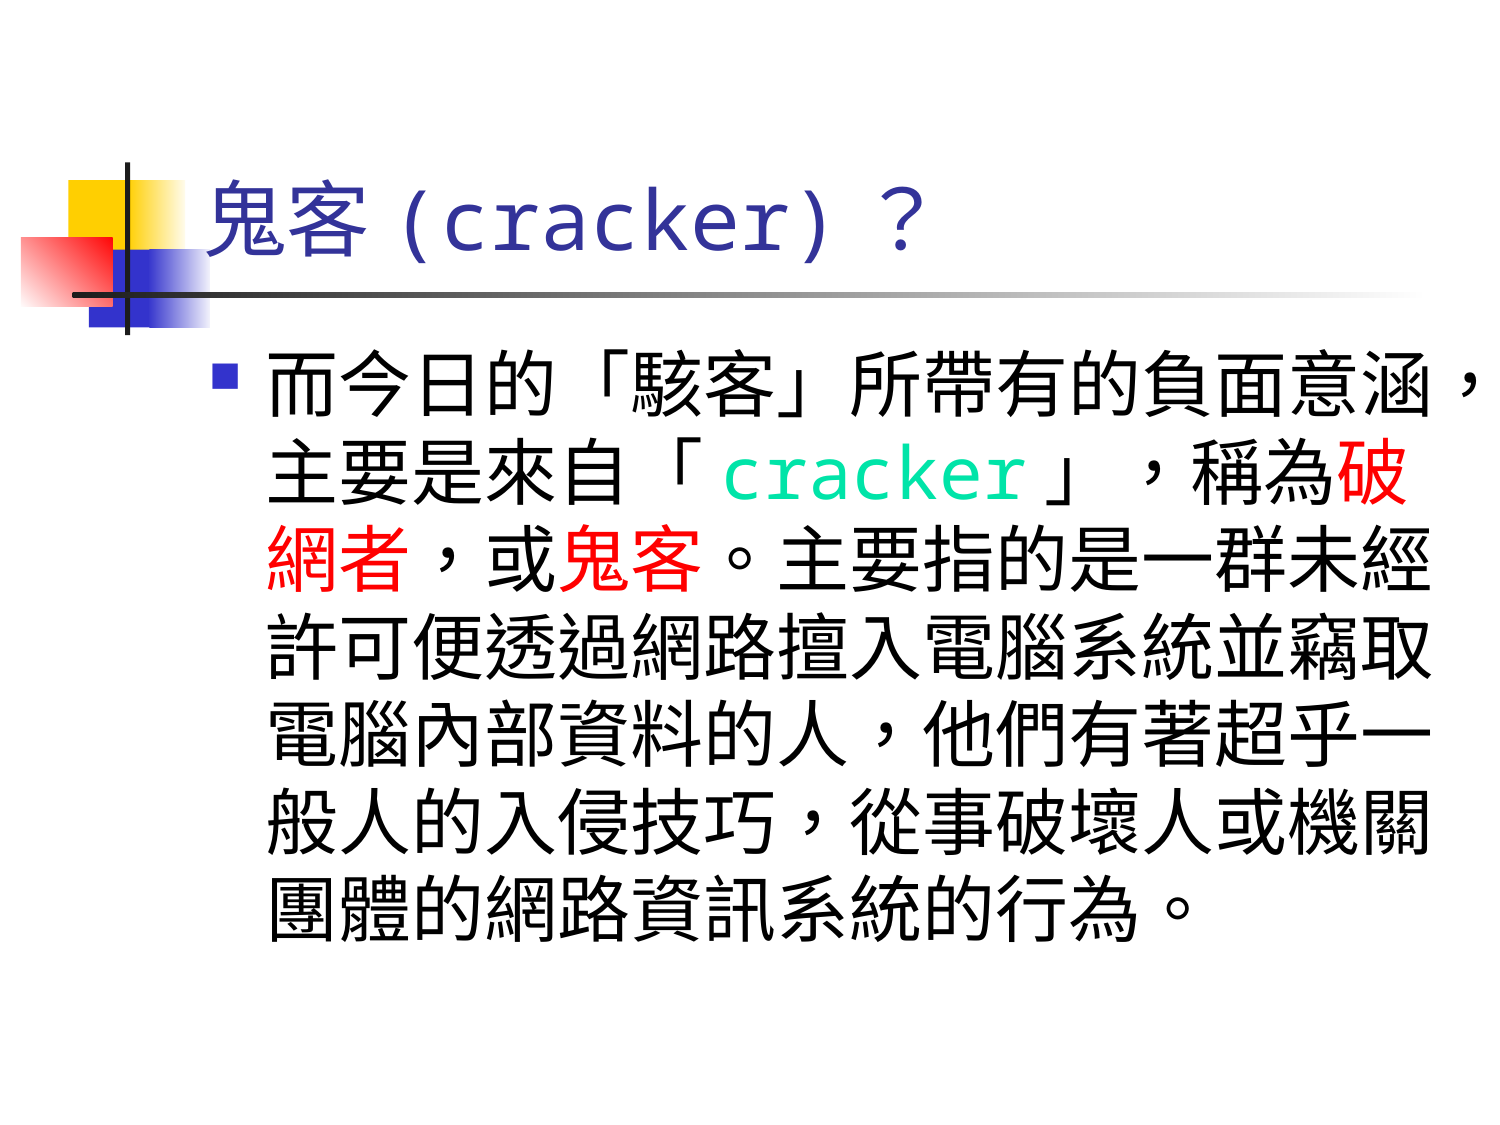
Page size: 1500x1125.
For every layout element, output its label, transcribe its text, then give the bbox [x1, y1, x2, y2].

list 而今日的「駭客」所帶有的負面意涵，主要是來自「cracker」，稱為破網者，或鬼客。主要指的是一群未經許可便透過網路擅入電腦系統並竊取電腦內部資料的人，他們有著超乎一般人的入侵技巧，從事破壞人或機關團體的網路資訊系統的行為。 [193, 331, 1469, 1007]
title 鬼客(cracker)？ [188, 35, 1468, 276]
